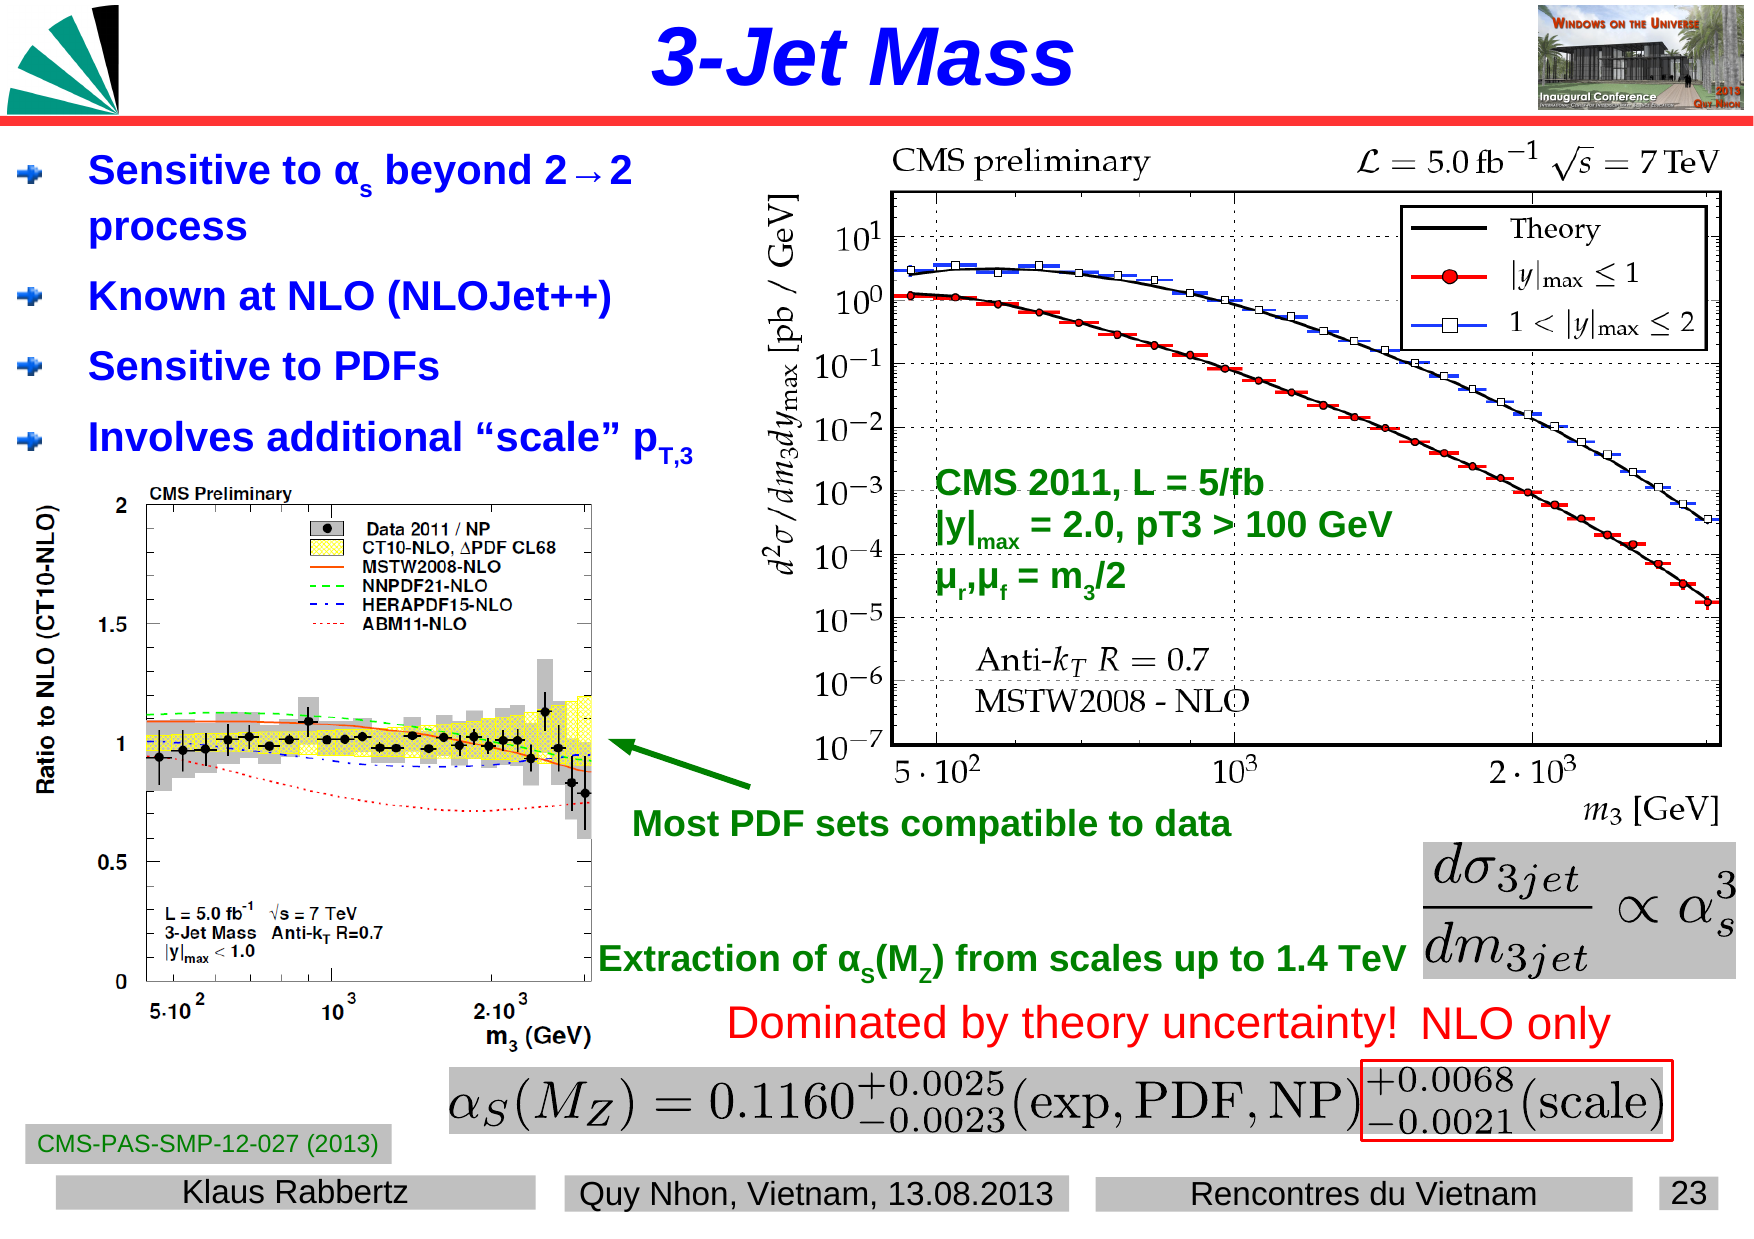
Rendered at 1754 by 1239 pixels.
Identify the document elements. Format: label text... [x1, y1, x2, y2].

text_box Dominated by theory uncertainty! [714, 995, 1411, 1055]
picture [1606, 5, 1744, 110]
text_box CMS-PAS-SMP-12-027 (2013) [25, 1124, 392, 1164]
text_box Most PDF sets compatible to data [620, 796, 1245, 850]
text_box NLO only [1408, 992, 1623, 1056]
list Sensitive to αs beyond 2→2 process Known at NLO (NLOJet++) Sensitive to PDFs Involves additional “scale” pT,3 [0, 146, 704, 523]
picture [1423, 842, 1736, 980]
picture [755, 140, 1730, 831]
picture [7, 5, 119, 116]
picture [449, 1066, 1360, 1135]
text_box CMS 2011, L = 5/fb |y|max = 2.0, pT3 > 100 GeV μr,μf = m3/2 [923, 455, 1407, 612]
picture [28, 481, 600, 1056]
text_box Extraction of αS(MZ) from scales up to 1.4 TeV [586, 931, 1420, 995]
title 3-Jet Mass [123, 0, 1606, 114]
picture [1363, 1066, 1663, 1135]
